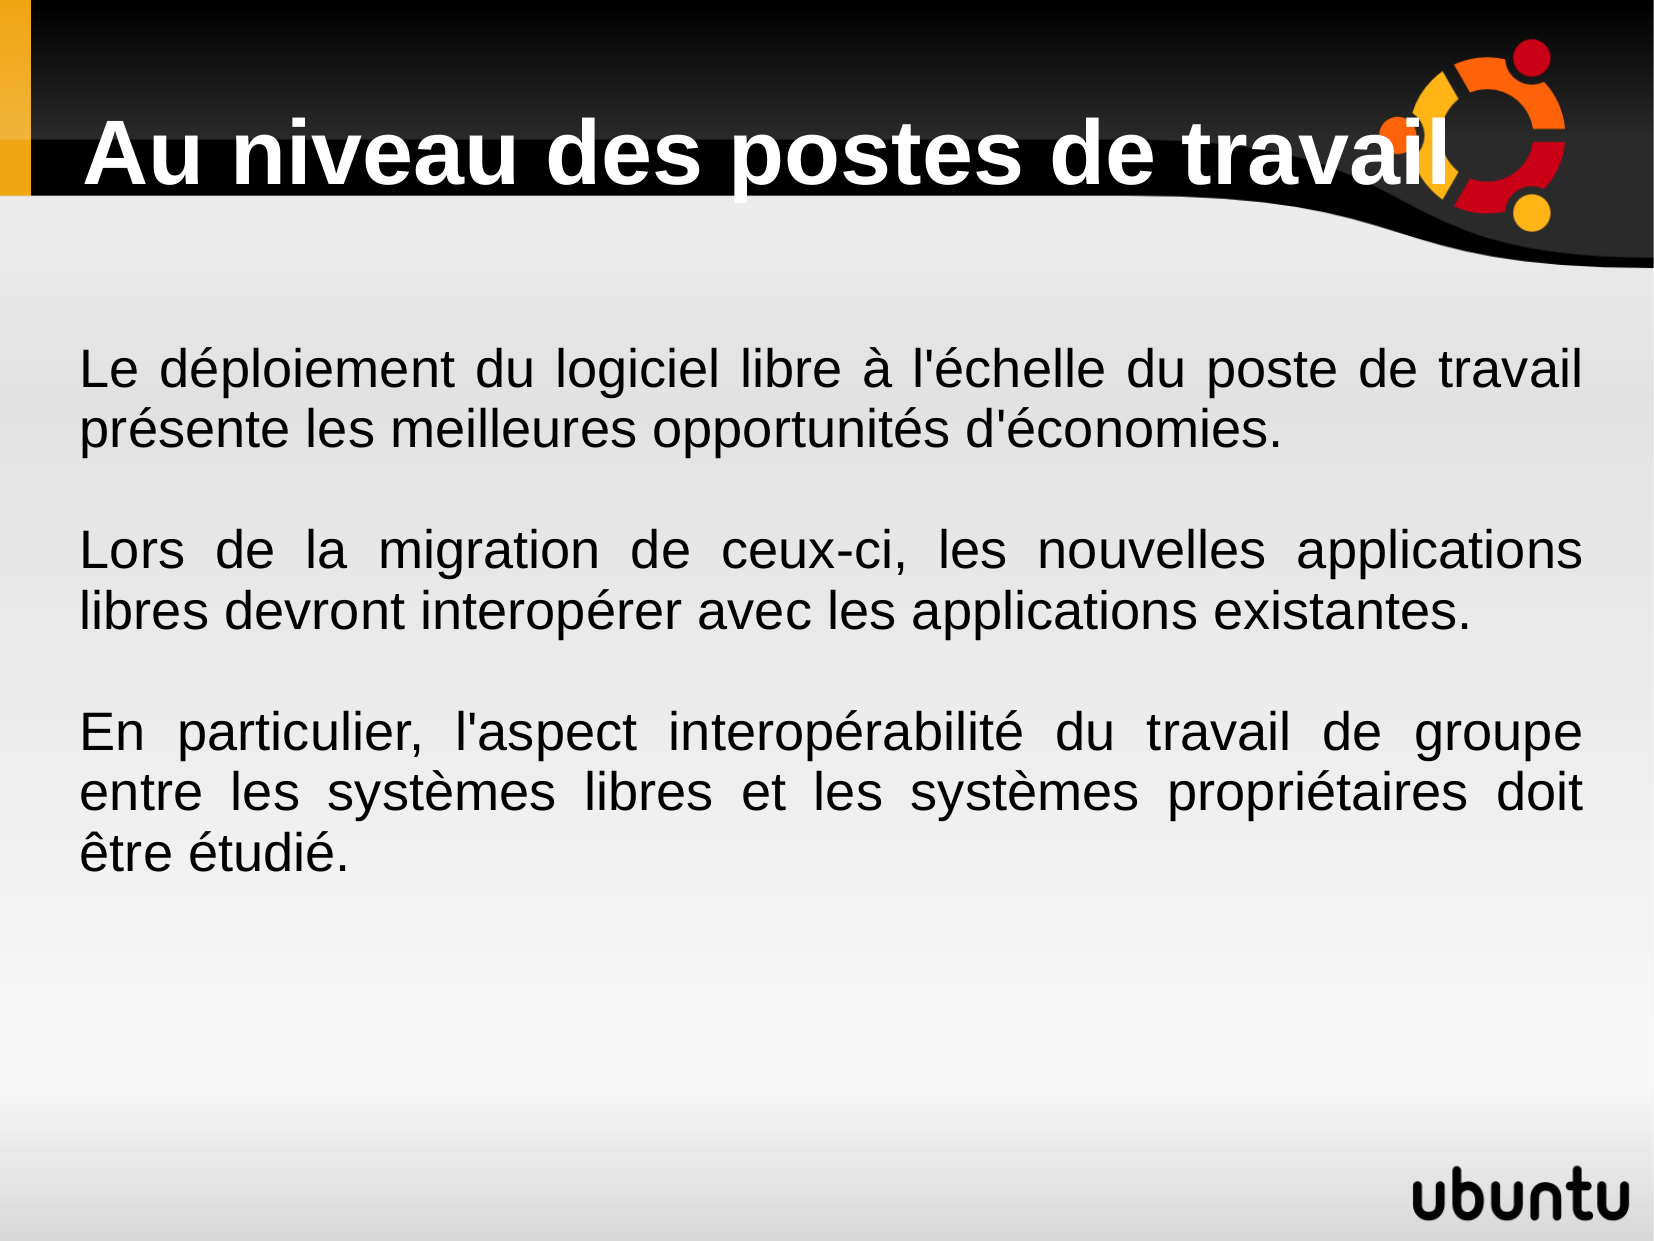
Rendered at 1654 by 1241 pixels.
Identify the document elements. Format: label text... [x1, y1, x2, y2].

picture [0, 0, 1654, 1241]
title Au niveau des postes de travail [82, 49, 1571, 257]
text_box Le déploiement du logiciel libre à l'échelle du poste de travail présente les meilleures opportunités d'économies. Lors de la migration de ceux-ci, les nouvelles applications libres devront interopérer avec les applications existantes. En particulier, l'aspect interopérabilité du travail de groupe entre les systèmes libres et les systèmes propriétaires doit être étudié. [64, 330, 1601, 1019]
